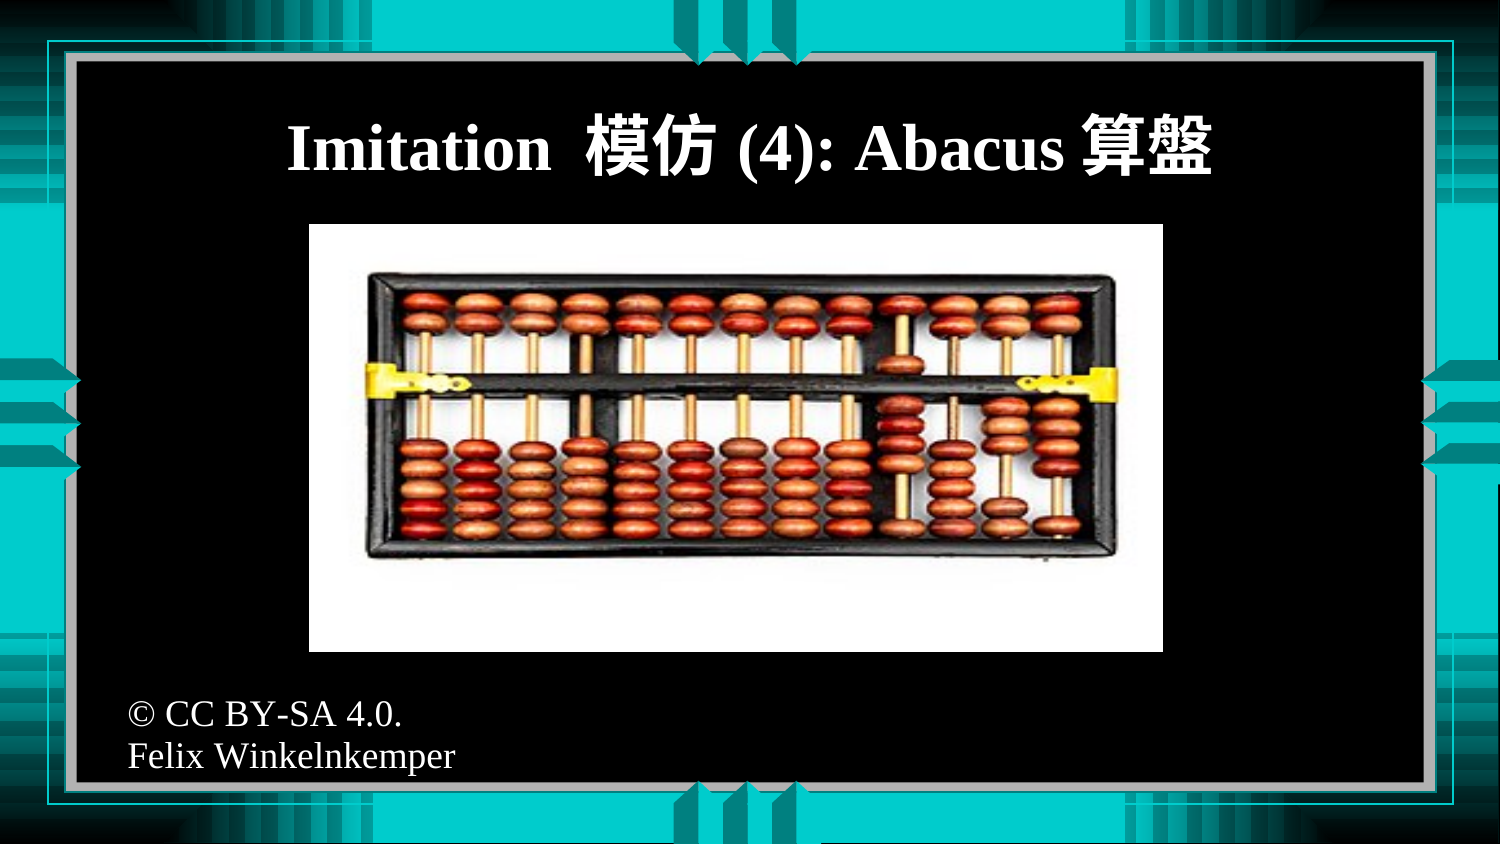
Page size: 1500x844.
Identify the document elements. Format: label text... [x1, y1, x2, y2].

text_box © CC BY-SA 4.0. Felix Winkelnkemper [112, 685, 601, 784]
title Imitation 模仿(4): Abacus算盤 [112, 70, 1388, 212]
picture [309, 224, 1163, 652]
